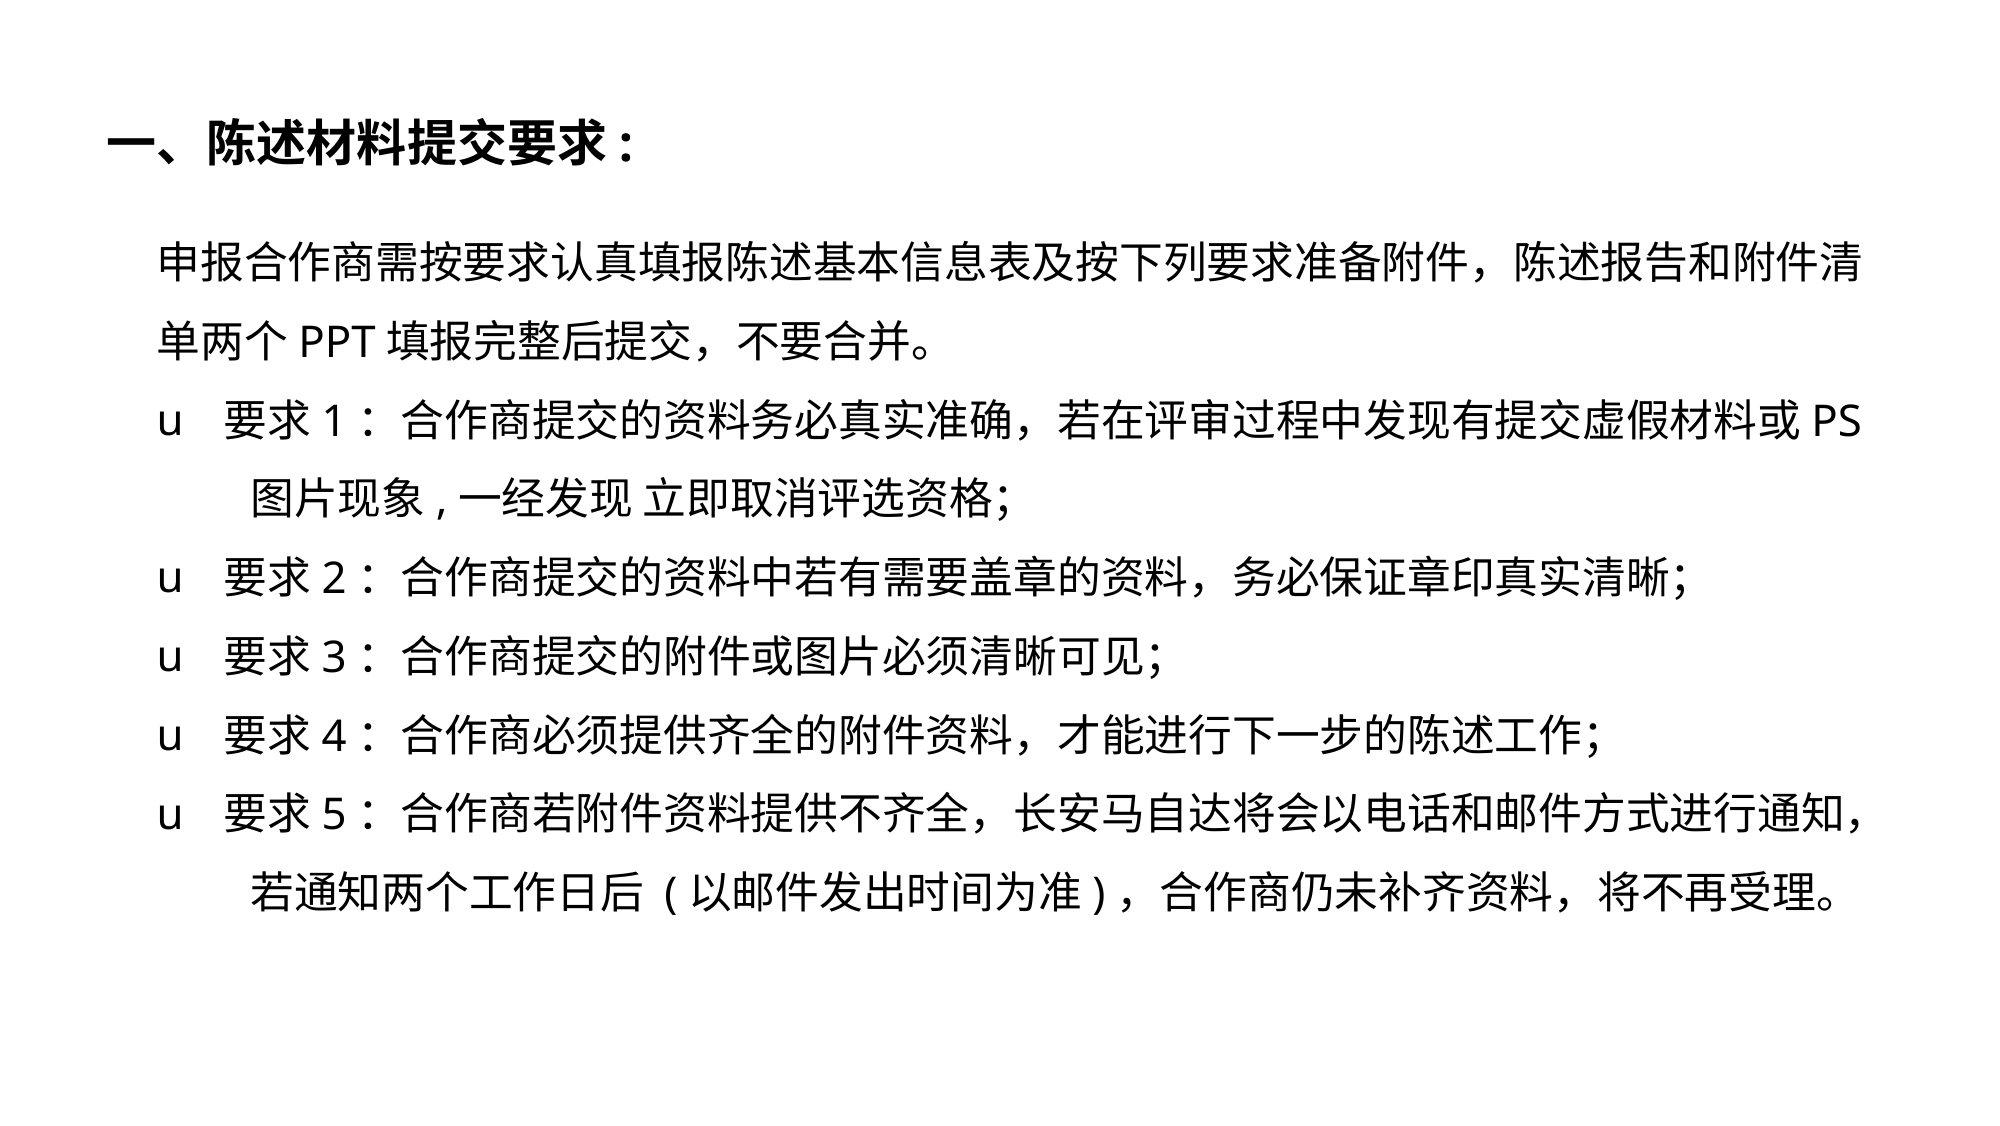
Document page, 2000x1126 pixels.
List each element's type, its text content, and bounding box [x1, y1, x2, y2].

text_box 一、陈述材料提交要求: [92, 104, 661, 180]
text_box 申报合作商需按要求认真填报陈述基本信息表及按下列要求准备附件，陈述报告和附件清单两个PPT填报完整后提交，不要合并。 要求1：合作商提交的资料务必真实准确，若在评审过程中发现有提交虚假材料或PS图片现象,一经发现 立即取消评选资格； 要求2：合作商提交的资料中若有需要盖章的资料，务必保证章印真实清晰； 要求3：合作商提交的附件或图片必须清晰可见； 要求4：合作商必须提供齐全的附件资料，才能进行下一步的陈述工作； 要求5：合作商若附件资料提供不齐全，长安马自达将会以电话和邮件方式进行通知，若通知两个工作日后 (以邮件发出时间为准)，合作商仍未补齐资料，将不再受理。 [142, 201, 1911, 925]
